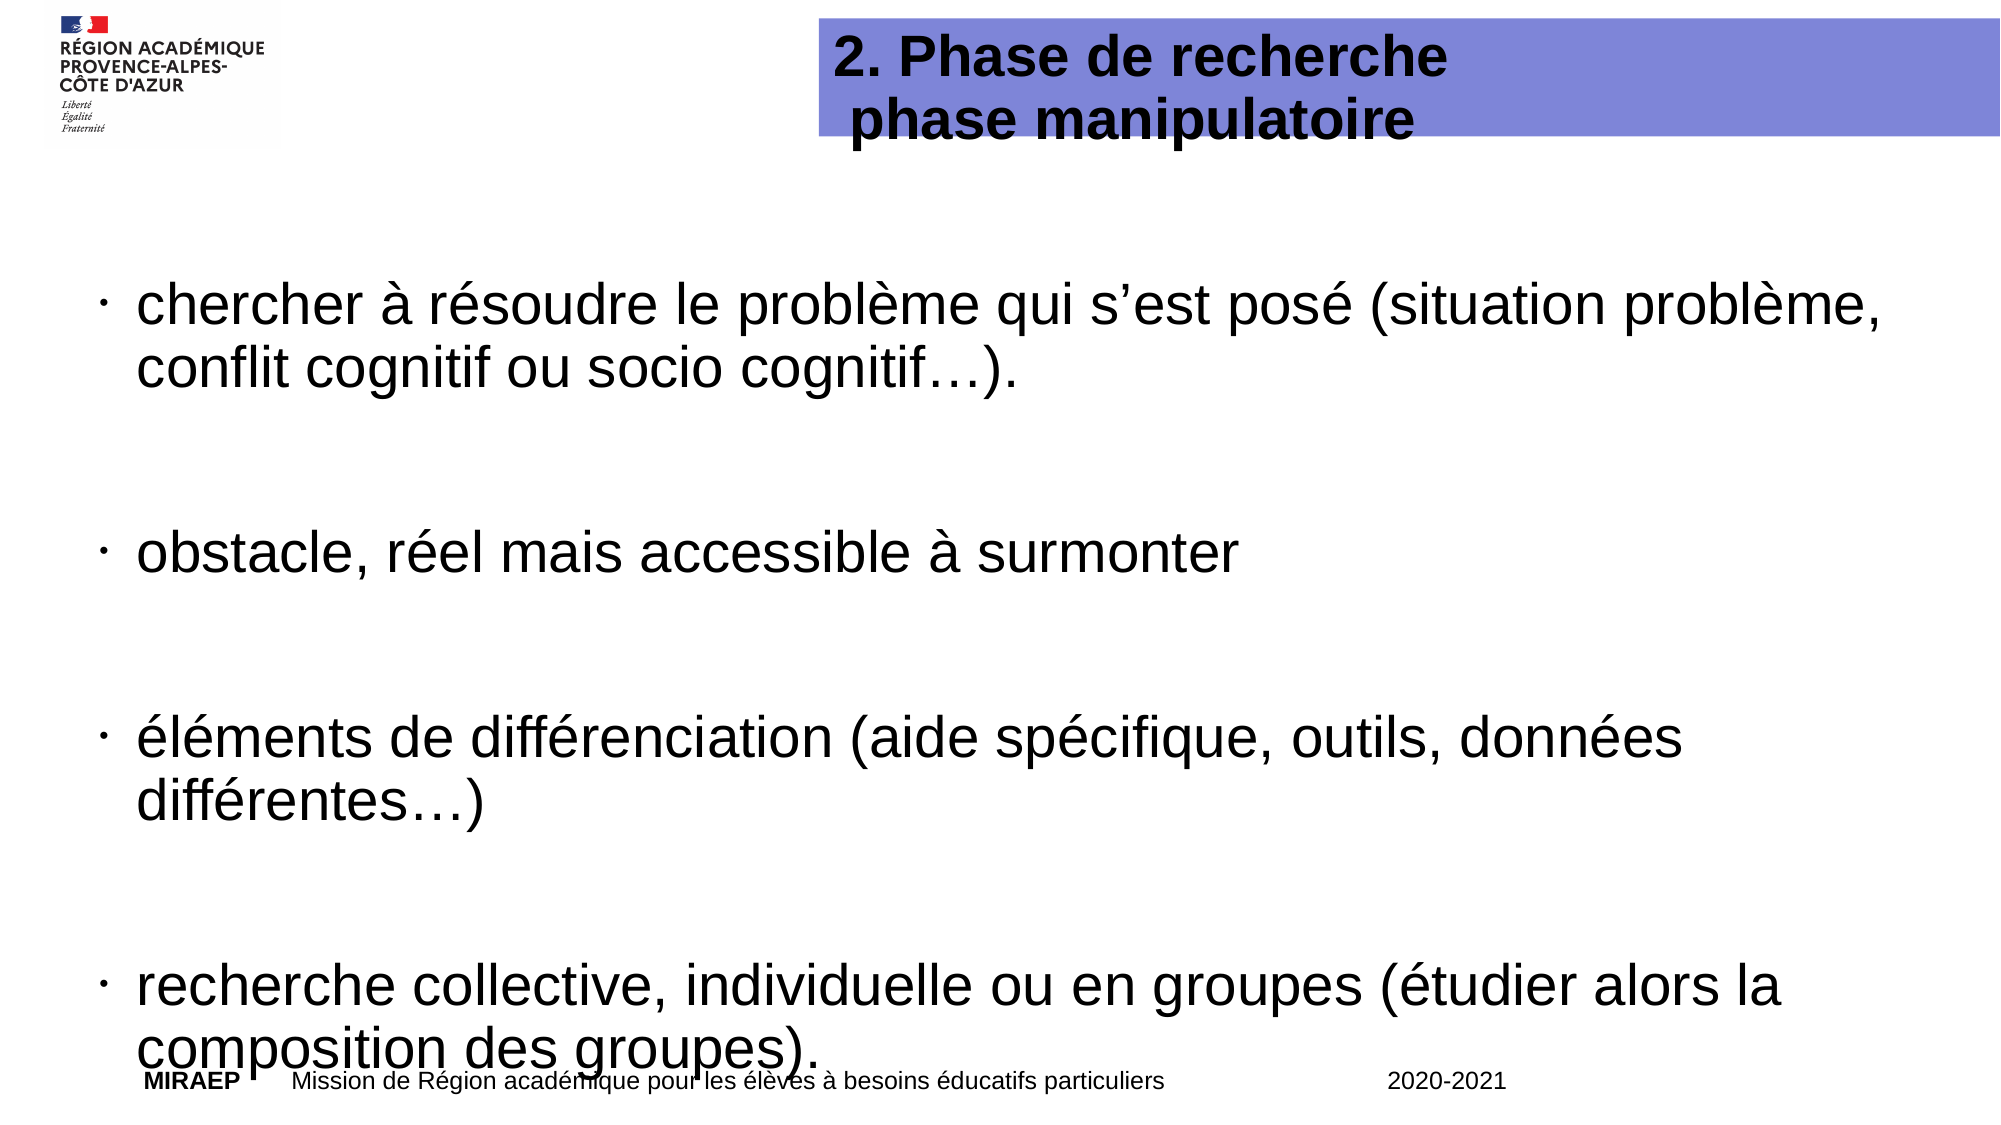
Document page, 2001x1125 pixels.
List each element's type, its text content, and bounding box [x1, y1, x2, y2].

title 2. Phase de recherche phase manipulatoire [818, 18, 2000, 137]
picture [44, 0, 281, 149]
list chercher à résoudre le problème qui s’est posé (situation problème, conflit cognitif ou socio cognitif…). obstacle, réel mais accessible à surmonter éléments de différenciation (aide spécifique, outils, données différentes…) recherche collective, individuelle ou en groupes (étudier alors la composition des groupes). [84, 267, 1916, 858]
